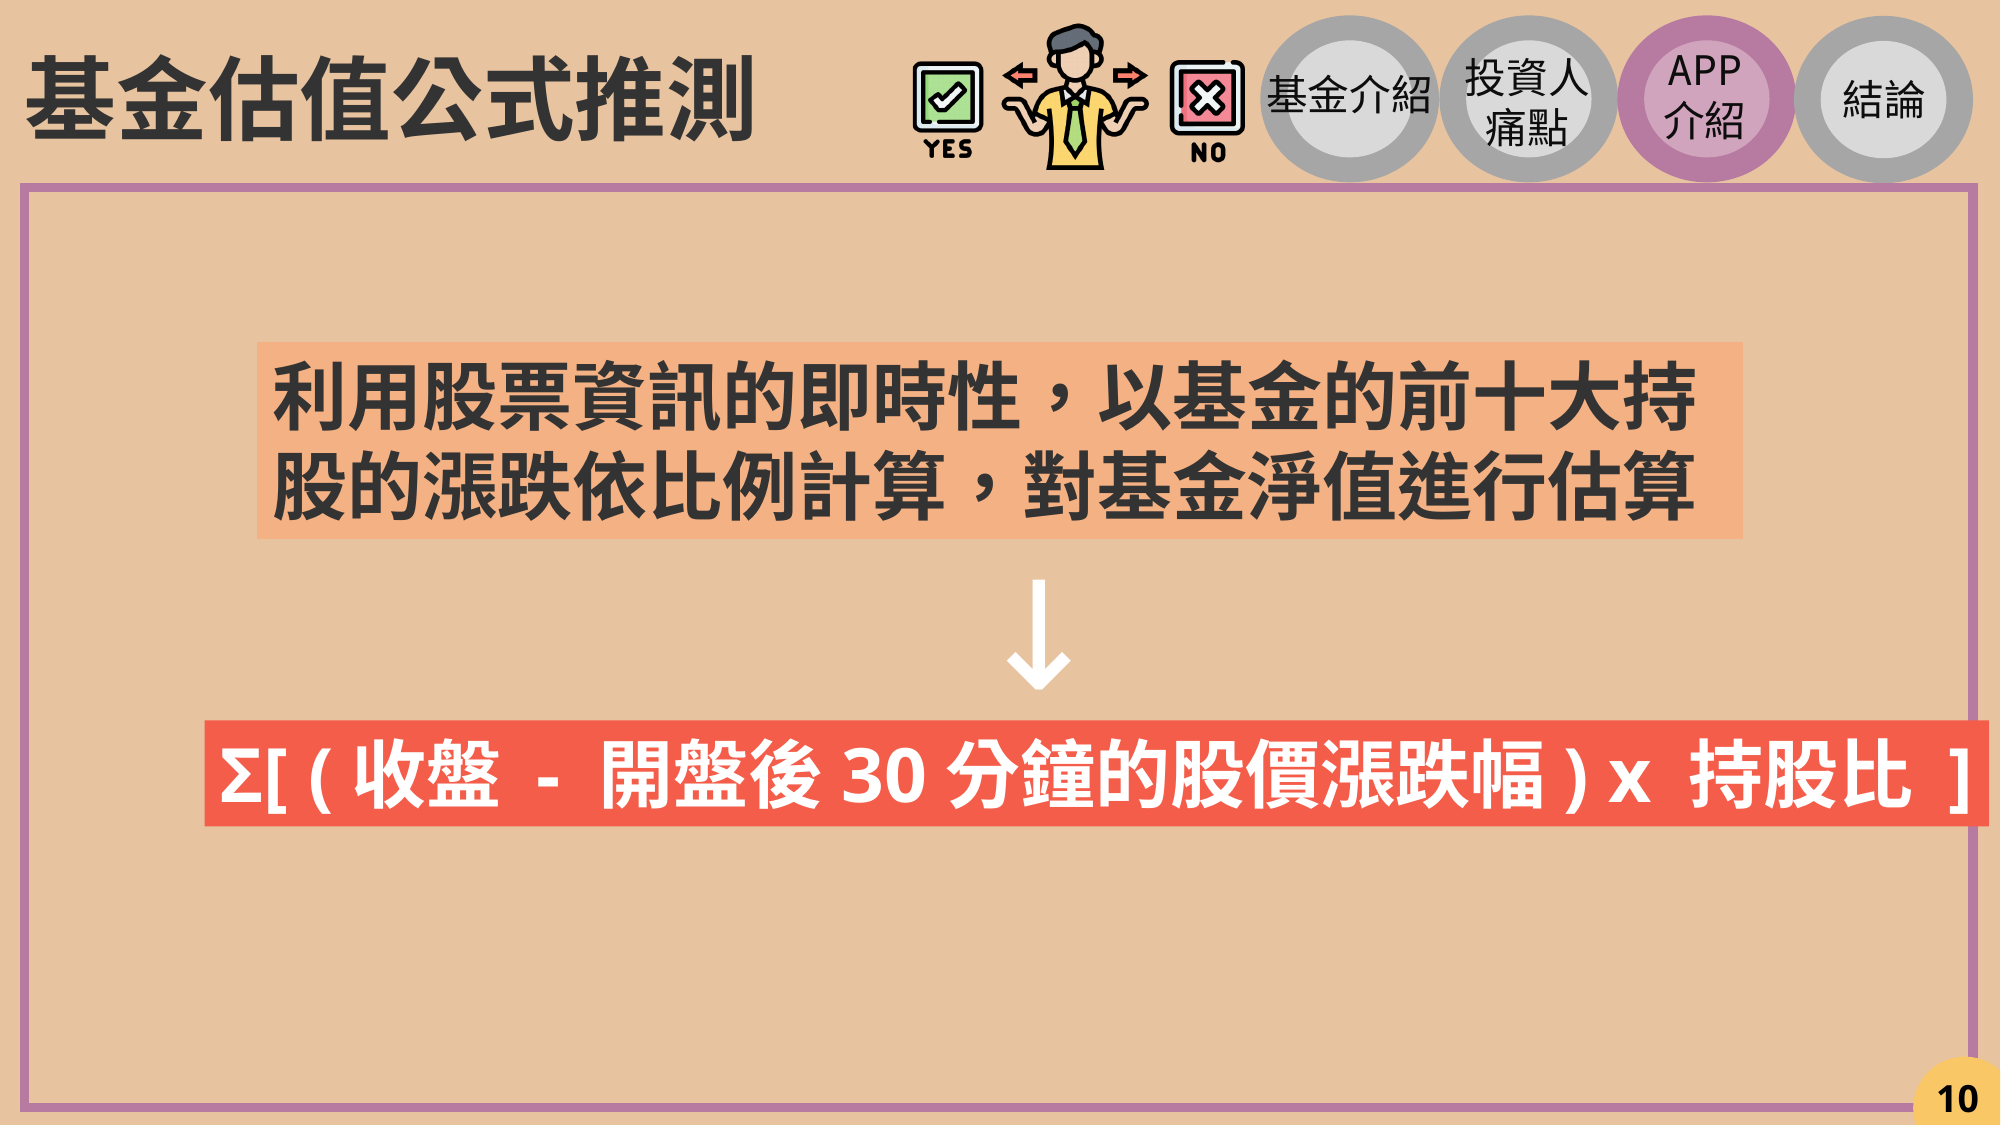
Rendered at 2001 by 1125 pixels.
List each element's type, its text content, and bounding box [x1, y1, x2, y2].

text_box 10. [1920, 1067, 2000, 1125]
text_box 利用股票資訊的即時性，以基金的前十大持股的漲跌依比例計算，對基金淨值進行估算 [257, 342, 1743, 539]
text_box 基金估值公式推測 [0, 34, 784, 161]
text_box ↓ [941, 527, 1137, 732]
text_box Σ[ (收盤 - 開盤後30分鐘的股價漲跌幅) x 持股比 ] [204, 720, 1874, 827]
